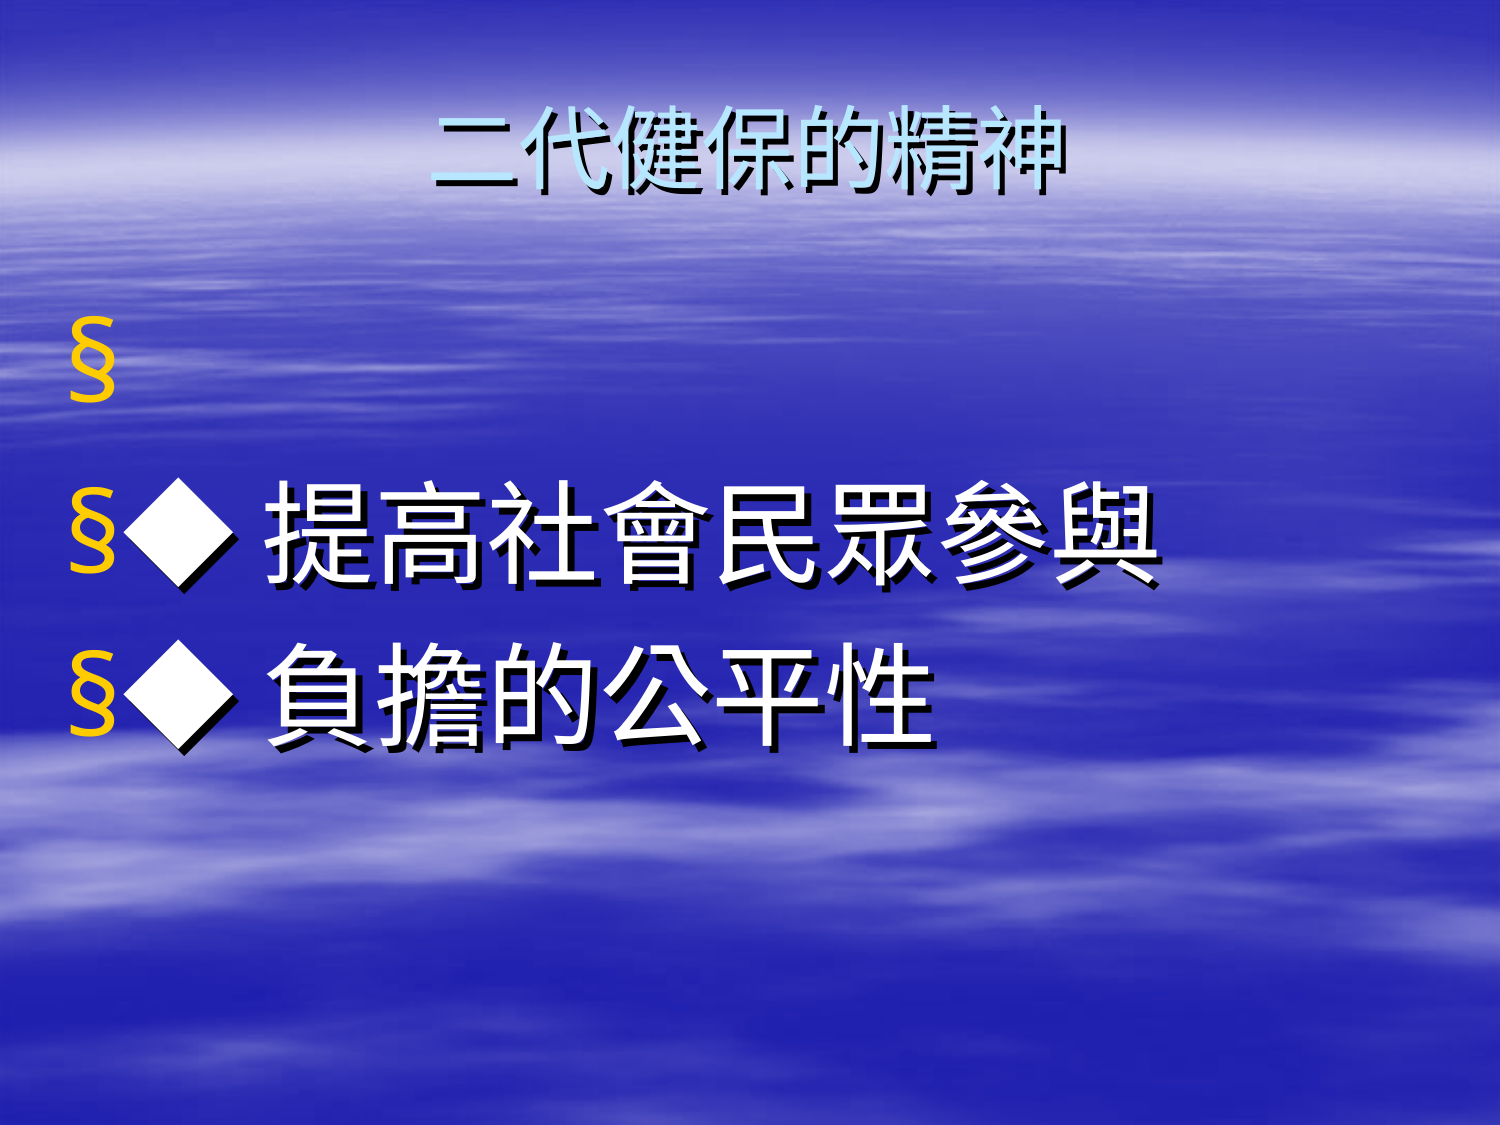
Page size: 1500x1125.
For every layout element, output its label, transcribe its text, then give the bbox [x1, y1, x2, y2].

title 二代健保的精神 [49, 37, 1446, 255]
list ◆提高社會民眾參與 ◆負擔的公平性 [49, 275, 1451, 1001]
